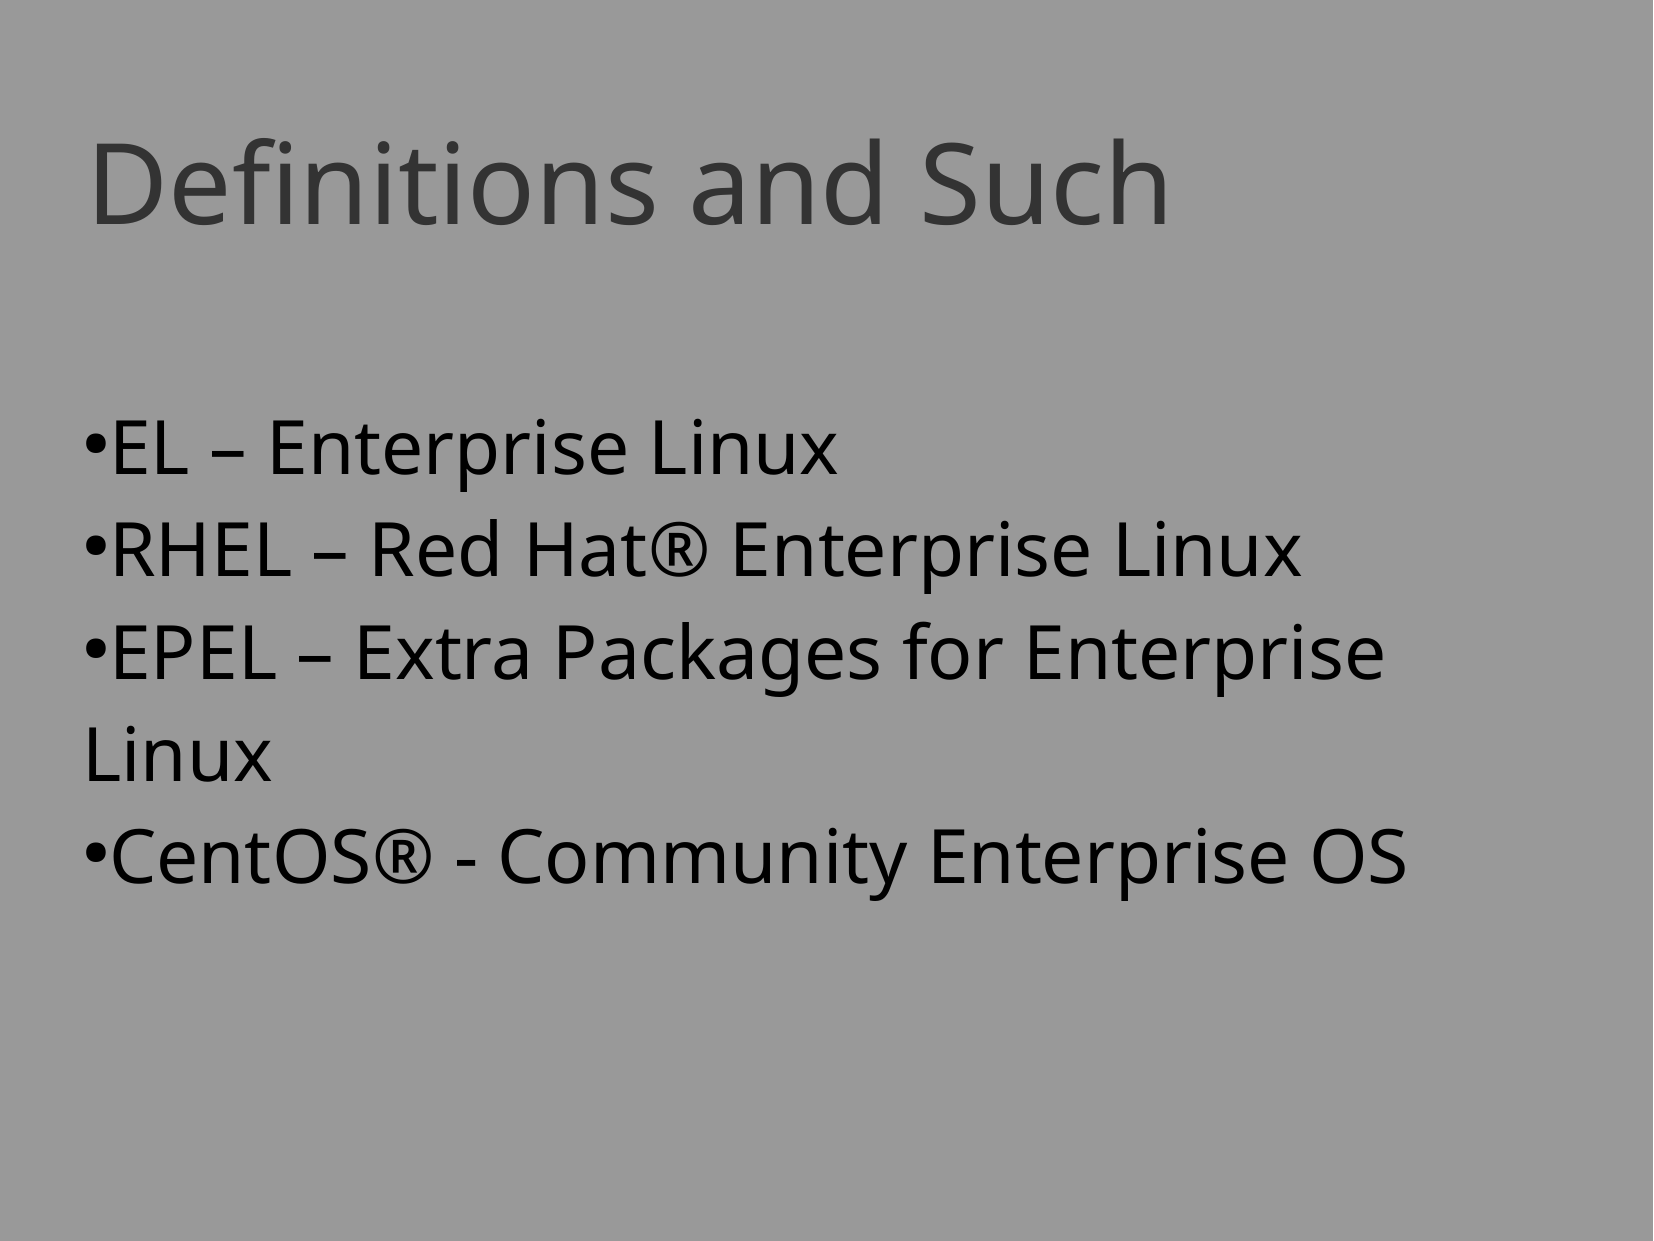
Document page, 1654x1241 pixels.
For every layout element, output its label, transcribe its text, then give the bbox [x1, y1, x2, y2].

title Definitions and Such [86, 112, 1575, 249]
subtitle EL – Enterprise Linux RHEL – Red Hat® Enterprise Linux EPEL – Extra Packages for Enterprise Linux CentOS® - Community Enterprise OS [82, 290, 1571, 1010]
